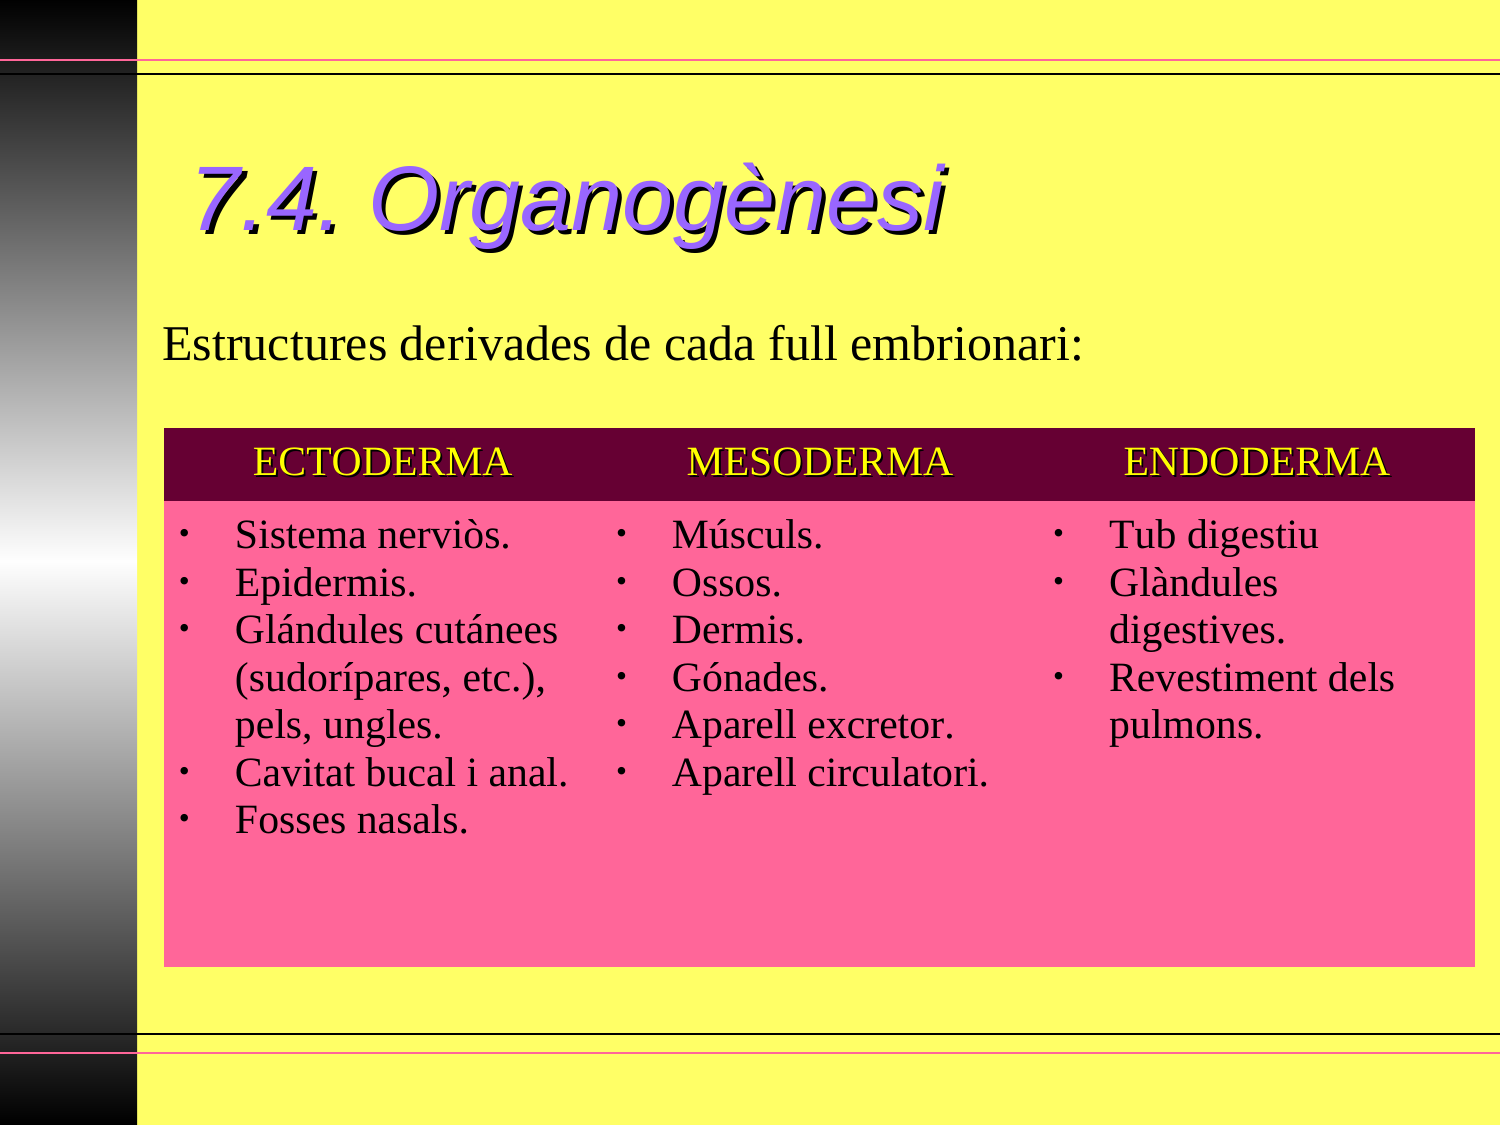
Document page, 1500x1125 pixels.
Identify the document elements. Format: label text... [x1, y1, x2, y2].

table_cell Tub digestiu Glàndules digestives. Revestiment dels pulmons. [1038, 501, 1475, 967]
table_header MESODERMA [601, 428, 1038, 501]
table_header ENDODERMA [1038, 428, 1475, 501]
text_box 7.4. Organogènesi [174, 99, 1451, 288]
table_cell Músculs. Ossos. Dermis. Gónades. Aparell excretor. Aparell circulatori. [601, 501, 1038, 967]
text_box Estructures derivades de cada full embrionari: [147, 302, 1309, 379]
table_cell Sistema nerviòs. Epidermis. Glándules cutánees (sudorípares, etc.), pels, ungles. Cavitat bucal i anal. Fosses nasals. [164, 501, 601, 967]
table_header ECTODERMA [164, 428, 601, 501]
